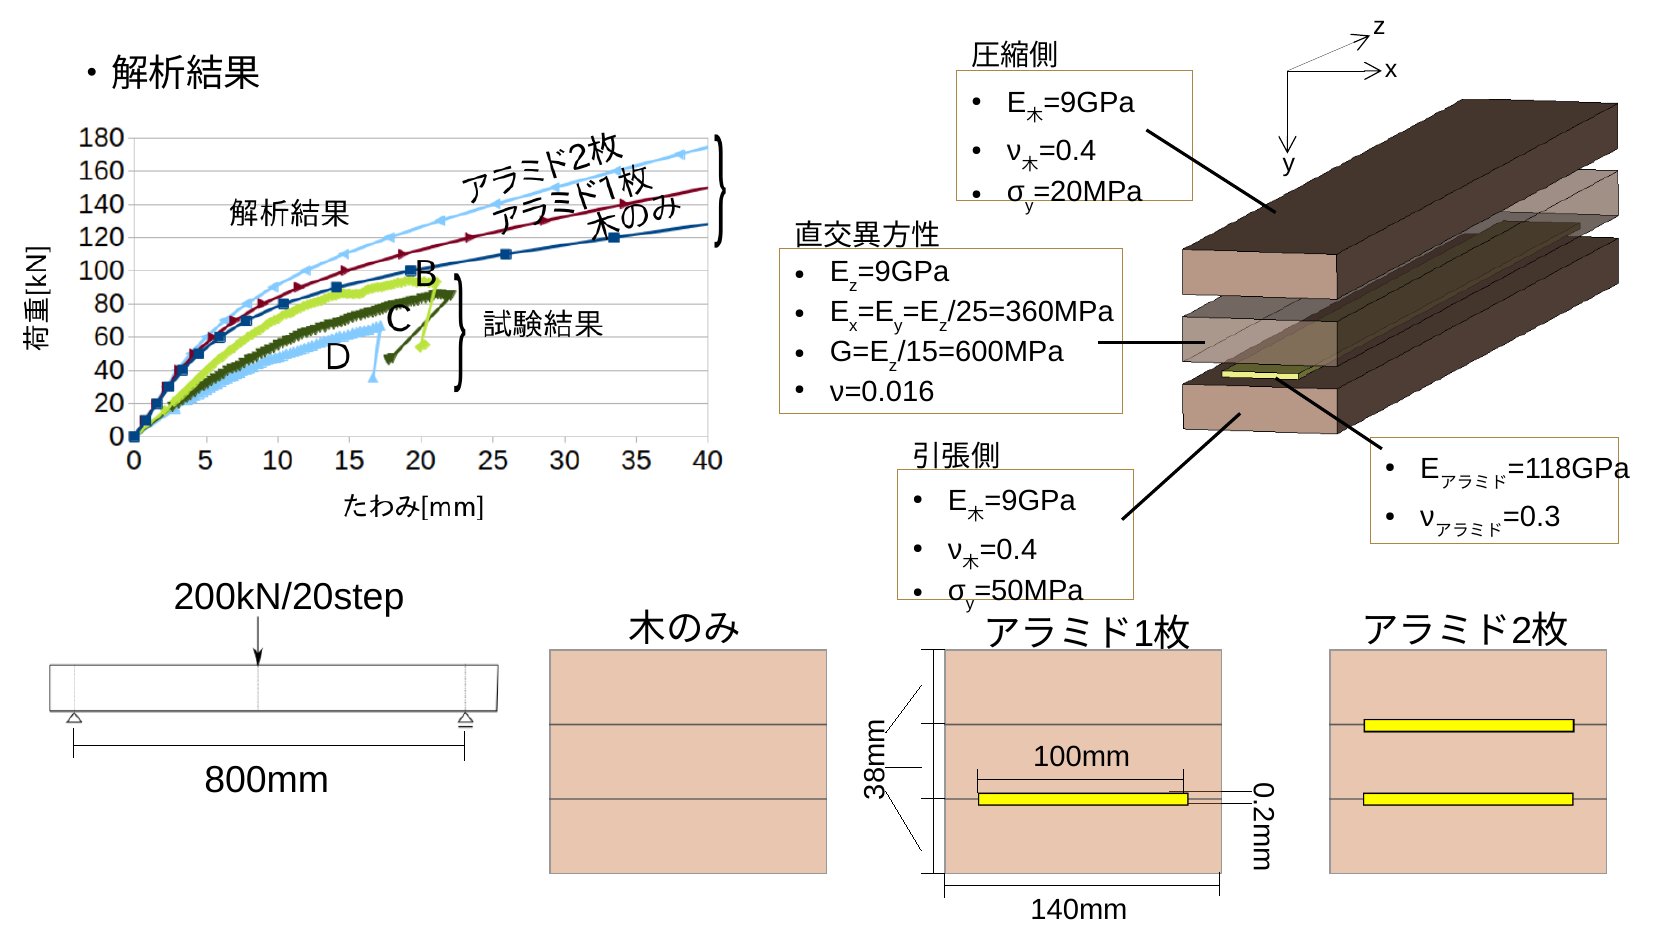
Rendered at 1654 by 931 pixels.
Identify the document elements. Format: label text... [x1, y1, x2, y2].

text_box x [1370, 47, 1406, 91]
text_box 木のみ [614, 590, 768, 643]
text_box アラミド2枚 [1346, 592, 1595, 650]
text_box z [1358, 4, 1394, 48]
picture [944, 649, 1222, 875]
text_box 800mm [189, 751, 355, 815]
text_box 引張側 [897, 425, 1111, 470]
picture [23, 105, 745, 520]
text_box アラミド1枚 [968, 595, 1217, 653]
text_box E木=9GPa ν木=0.4 σy=20MPa [956, 70, 1193, 201]
picture [1169, 99, 1629, 438]
text_box 100mm [1018, 732, 1184, 780]
picture [35, 614, 508, 738]
text_box 140mm [1015, 886, 1146, 931]
text_box 圧縮側 [956, 23, 1075, 68]
text_box ・解析結果 [59, 35, 308, 88]
text_box y [1267, 141, 1304, 185]
text_box 直交異方性 [779, 203, 957, 249]
text_box Ez=9GPa Ex=Ey=Ez/25=360MPa G=Ez/15=600MPa ν=0.016 [779, 248, 1123, 414]
picture [1329, 649, 1607, 875]
text_box 38mm [850, 696, 898, 815]
text_box Eアラミド=118GPa νアラミド=0.3 [1370, 437, 1619, 544]
text_box 0.2mm [1240, 767, 1288, 898]
picture [549, 649, 827, 875]
text_box E木=9GPa ν木=0.4 σy=50MPa [897, 469, 1134, 600]
text_box 200kN/20step [158, 567, 438, 625]
